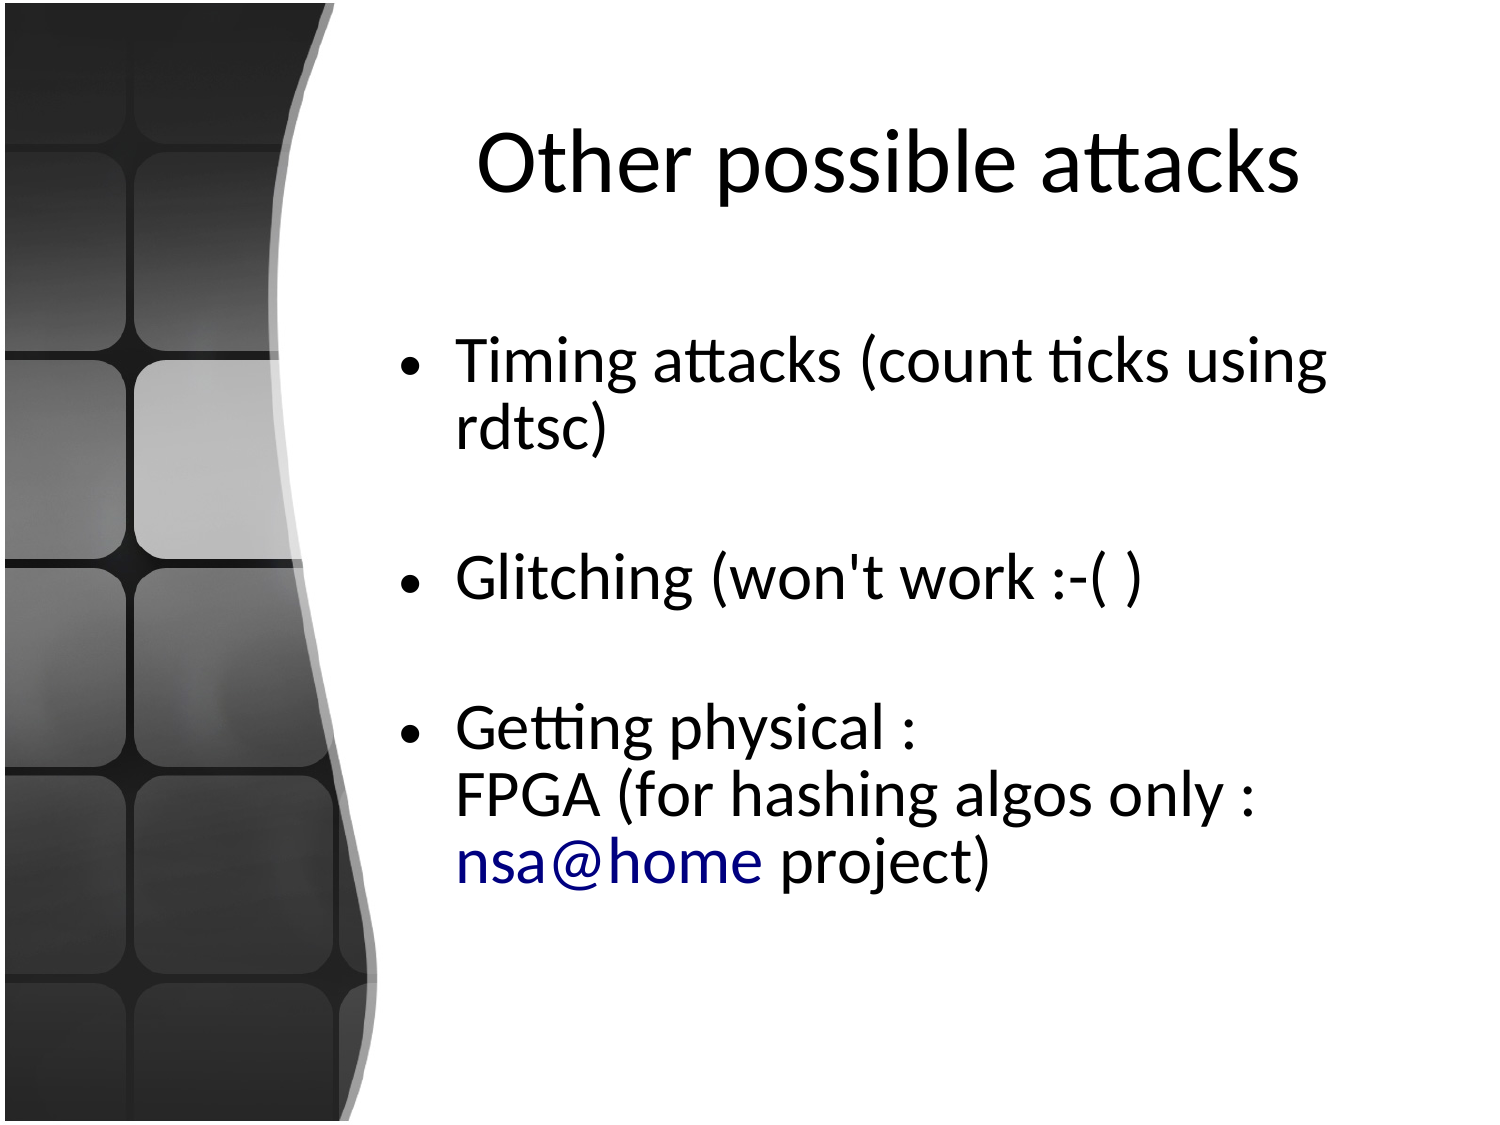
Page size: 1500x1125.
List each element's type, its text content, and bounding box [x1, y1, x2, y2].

list Timing attacks (count ticks using rdtsc) Glitching (won't work :-( ) Getting physical : FPGA (for hashing algos only : nsa@home project) [383, 324, 1500, 1068]
title Other possible attacks [214, 44, 1500, 296]
picture [0, 0, 1500, 1125]
